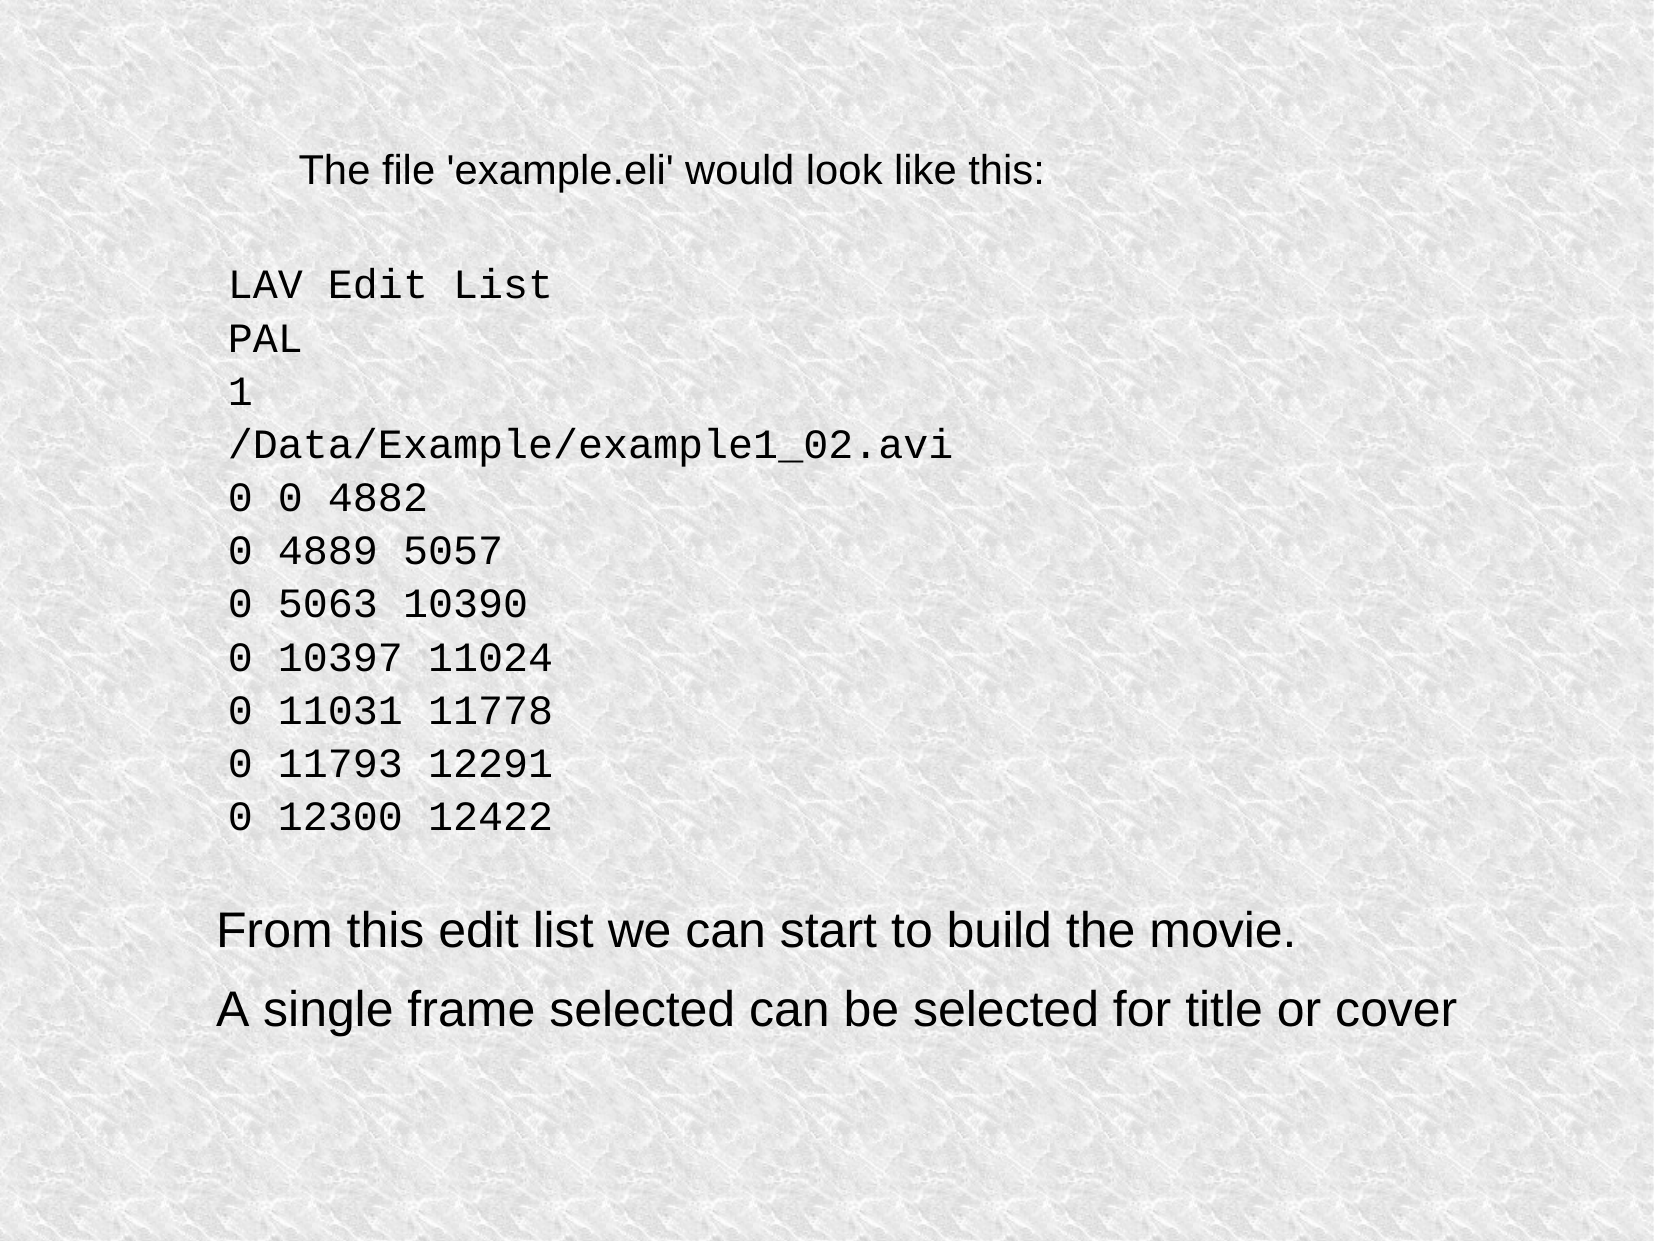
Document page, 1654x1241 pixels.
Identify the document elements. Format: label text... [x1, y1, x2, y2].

list The file 'example.eli' would look like this: LAV Edit List PAL 1 /Data/Example/example1_02.avi 0 0 4882 0 4889 5057 0 5063 10390 0 10397 11024 0 11031 11778 0 11793 12291 0 12300 12422 From this edit list we can start to build the movie. A single frame selected can be selected for title or cover [121, 146, 1534, 1127]
picture [0, 0, 1654, 1241]
